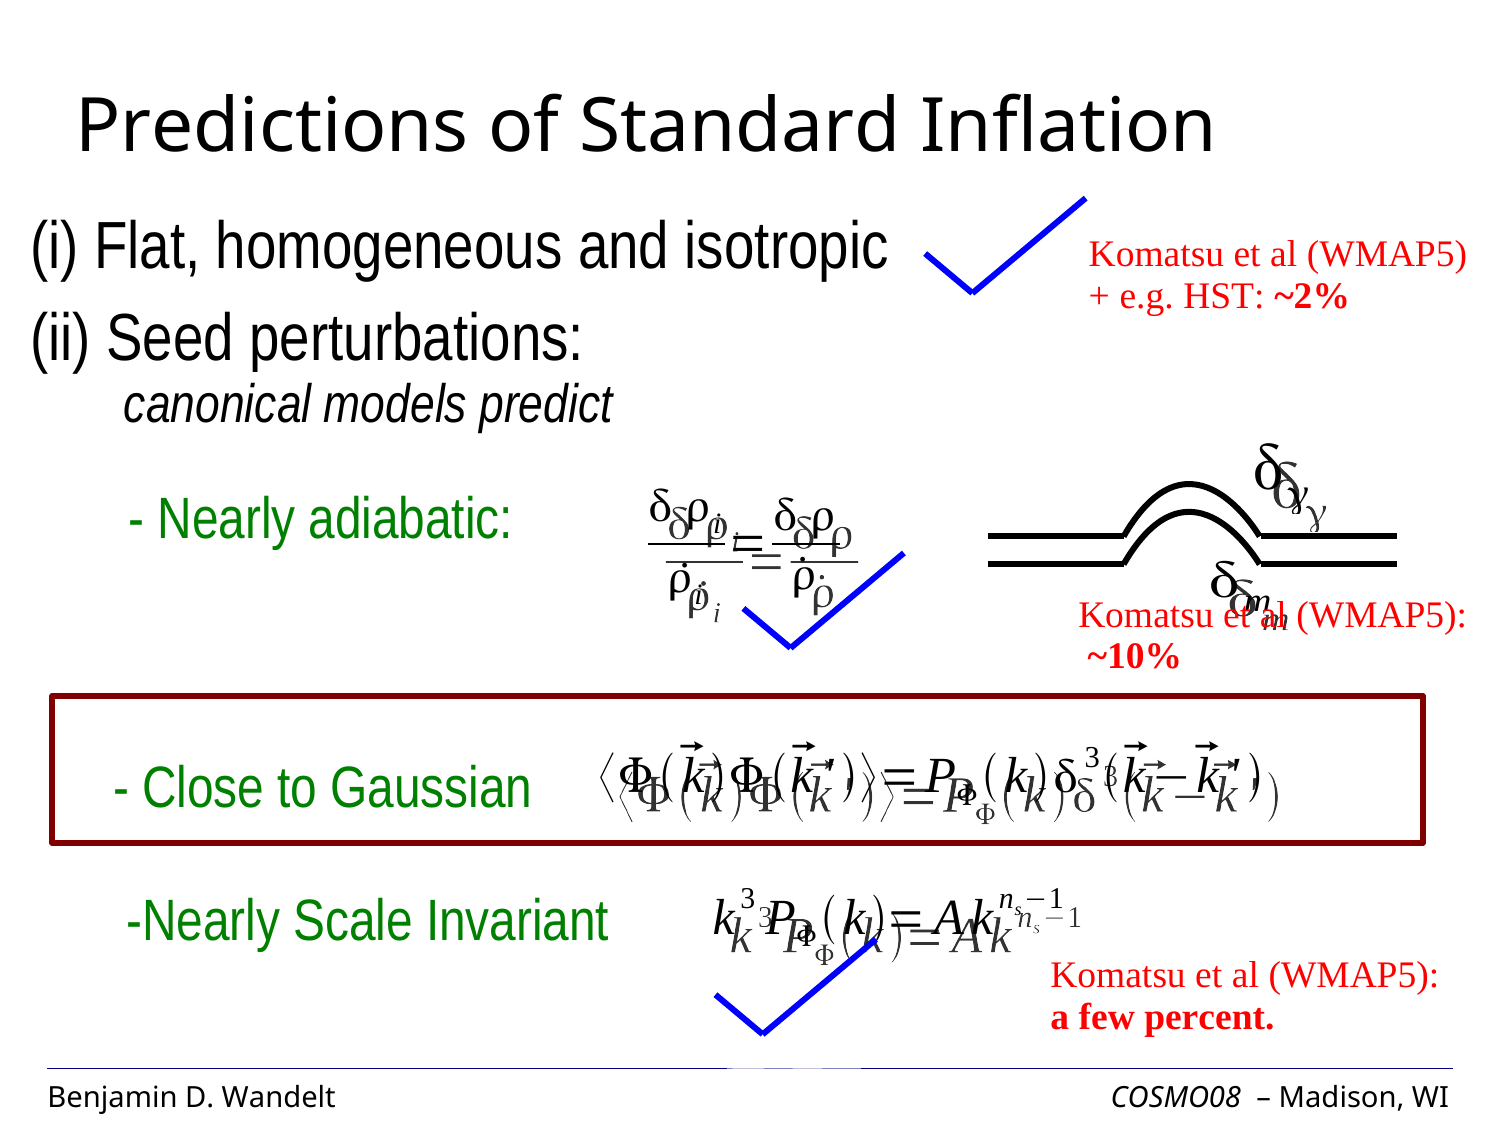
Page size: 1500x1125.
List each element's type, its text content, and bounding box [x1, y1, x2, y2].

text_box Komatsu et al (WMAP5): a few percent. [1035, 946, 1454, 1047]
chart [1191, 549, 1288, 586]
text_box Komatsu et al (WMAP5) + e.g. HST: ~2% [1074, 225, 1482, 327]
chart [632, 478, 853, 612]
text_box canonical models predict [123, 372, 635, 434]
list (i) Flat, homogeneous and isotropic (ii) Seed perturbations: [30, 206, 1439, 406]
title Predictions of Standard Inflation [75, 28, 1425, 217]
chart [1235, 428, 1328, 514]
chart [840, 601, 853, 612]
text_box Komatsu et al (WMAP5): ~10% [1063, 586, 1482, 687]
chart [586, 739, 1274, 812]
text_box - Nearly adiabatic: - Close to Gaussian -Nearly Scale Invariant [80, 468, 686, 693]
chart [699, 880, 1074, 955]
text_box [727, 1035, 861, 1107]
text_box - Nearly adiabatic: - Close to Gaussian -Nearly Scale Invariant [80, 846, 686, 1047]
text_box - Nearly adiabatic: - Close to Gaussian -Nearly Scale Invariant [80, 699, 686, 840]
